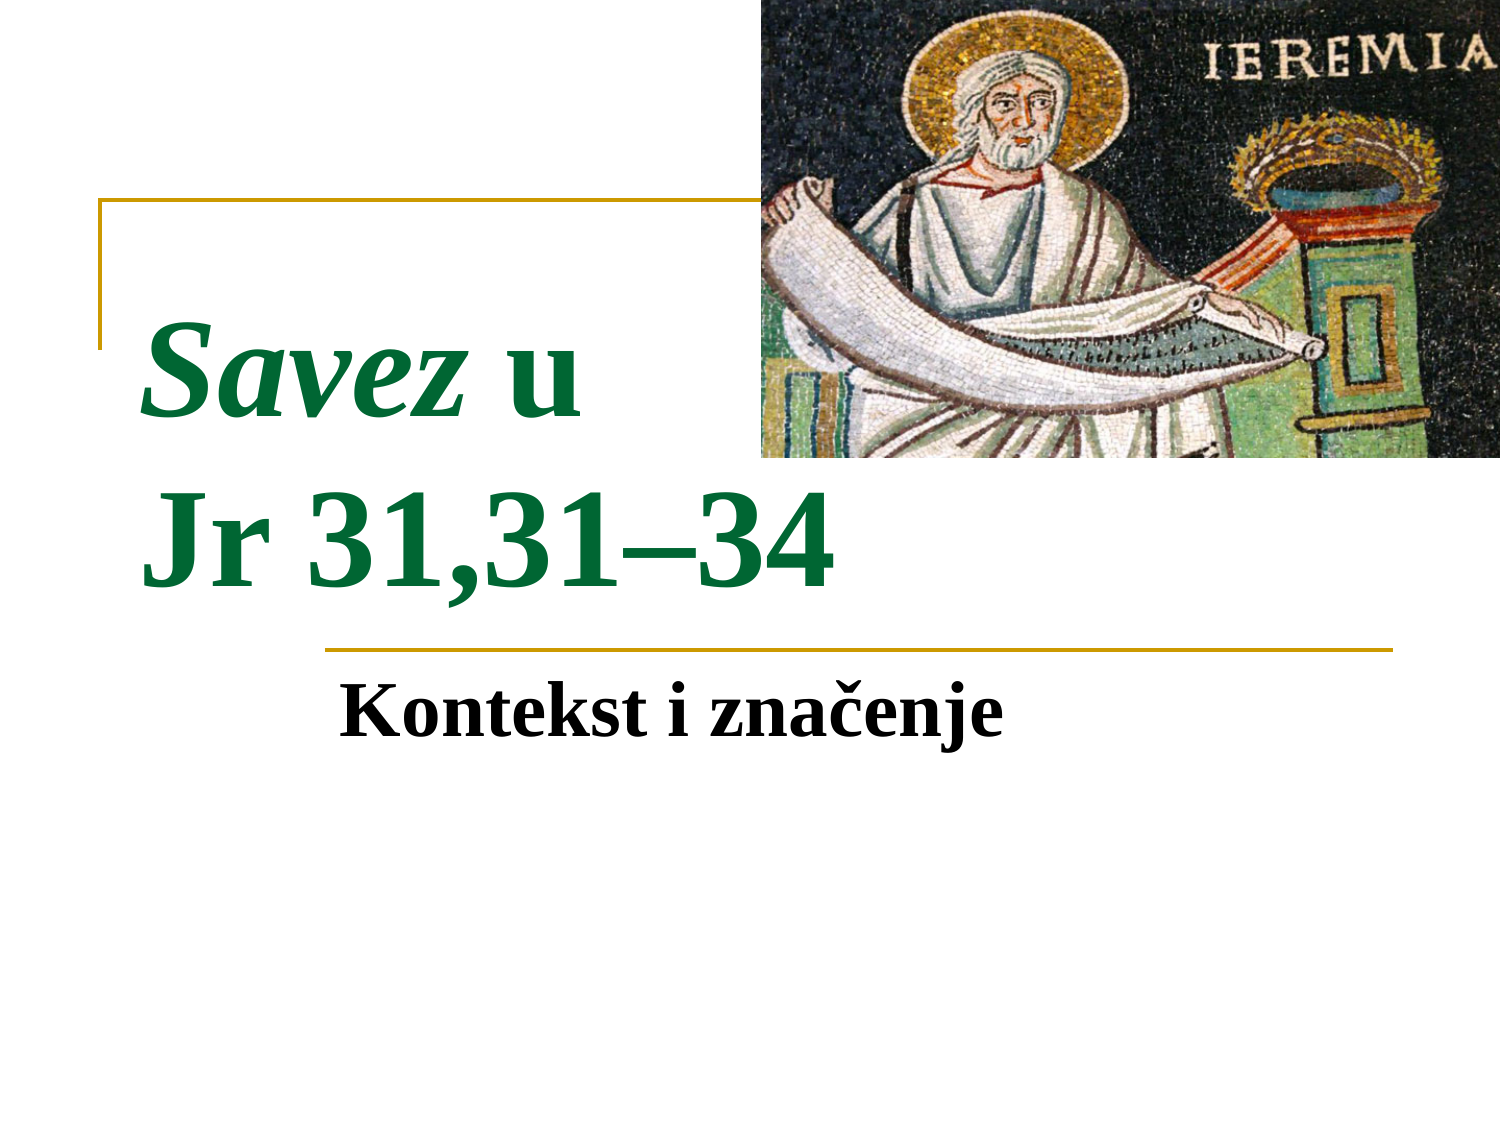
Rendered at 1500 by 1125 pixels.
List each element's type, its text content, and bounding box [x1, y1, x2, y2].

title Savez u Jr 31,31–34 [123, 267, 1306, 651]
subtitle Kontekst i značenje [324, 650, 1401, 938]
picture [761, 0, 1500, 458]
